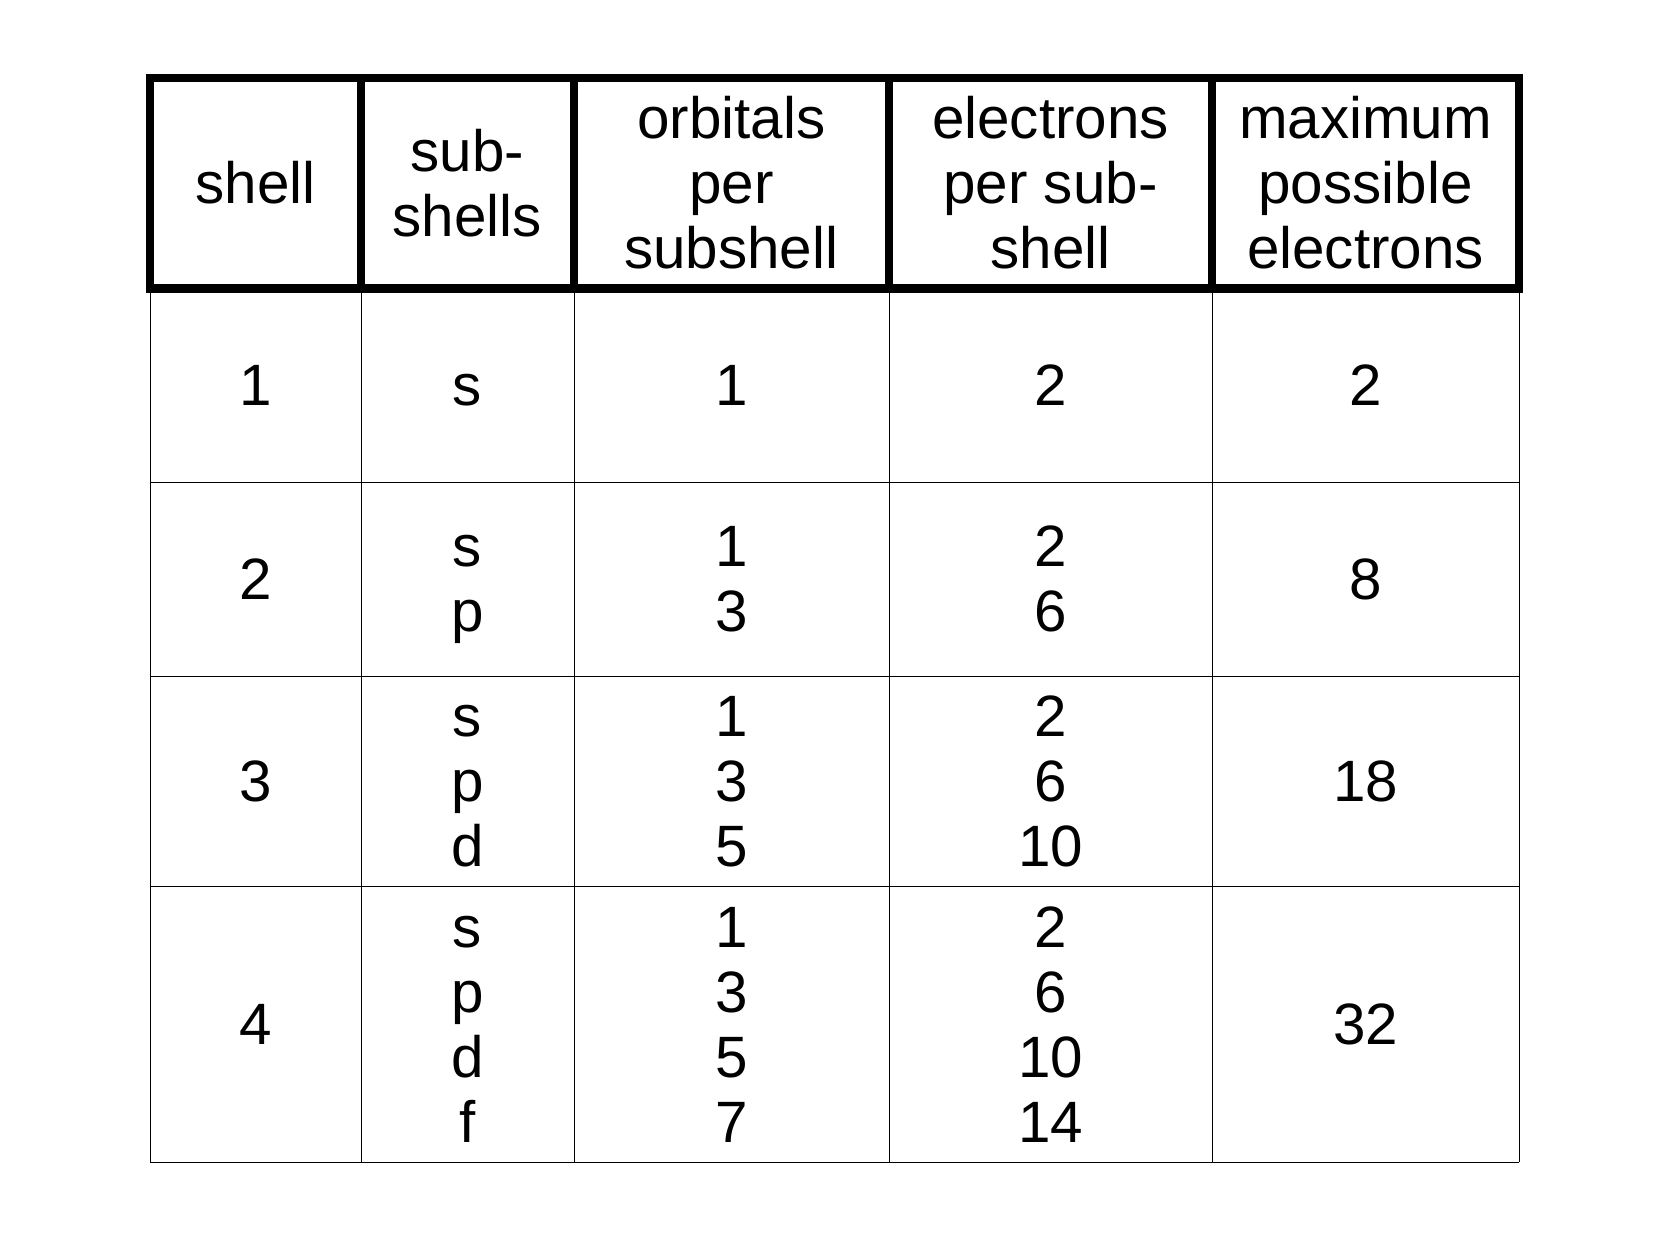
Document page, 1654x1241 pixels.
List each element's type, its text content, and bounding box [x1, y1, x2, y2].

table_cell s [362, 293, 574, 482]
table_header sub-shells [365, 82, 570, 284]
table_cell 1 3 5 [575, 677, 889, 886]
table_cell 1 [151, 293, 361, 482]
table_cell 8 [1213, 483, 1519, 676]
table_cell 1 3 5 7 [575, 887, 889, 1162]
table_cell 32 [1213, 887, 1519, 1162]
table_cell 2 [890, 293, 1212, 482]
table_cell 4 [151, 887, 361, 1162]
table_header maximum possible electrons [1216, 82, 1515, 284]
table_cell 18 [1213, 677, 1519, 886]
table_cell 2 6 10 [890, 677, 1212, 886]
table_cell 2 [1213, 293, 1519, 482]
table_cell s p [362, 483, 574, 676]
table_header shell [154, 82, 357, 284]
table_cell 3 [151, 677, 361, 886]
table_cell 1 [575, 293, 889, 482]
table_cell s p d [362, 677, 574, 886]
table_cell s p d f [362, 887, 574, 1162]
table_cell 1 3 [575, 483, 889, 676]
table_cell 2 6 [890, 483, 1212, 676]
table_cell 2 [151, 483, 361, 676]
table_header electrons per sub-shell [893, 82, 1208, 284]
table_cell 2 6 10 14 [890, 887, 1212, 1162]
table_header orbitals per subshell [578, 82, 885, 284]
